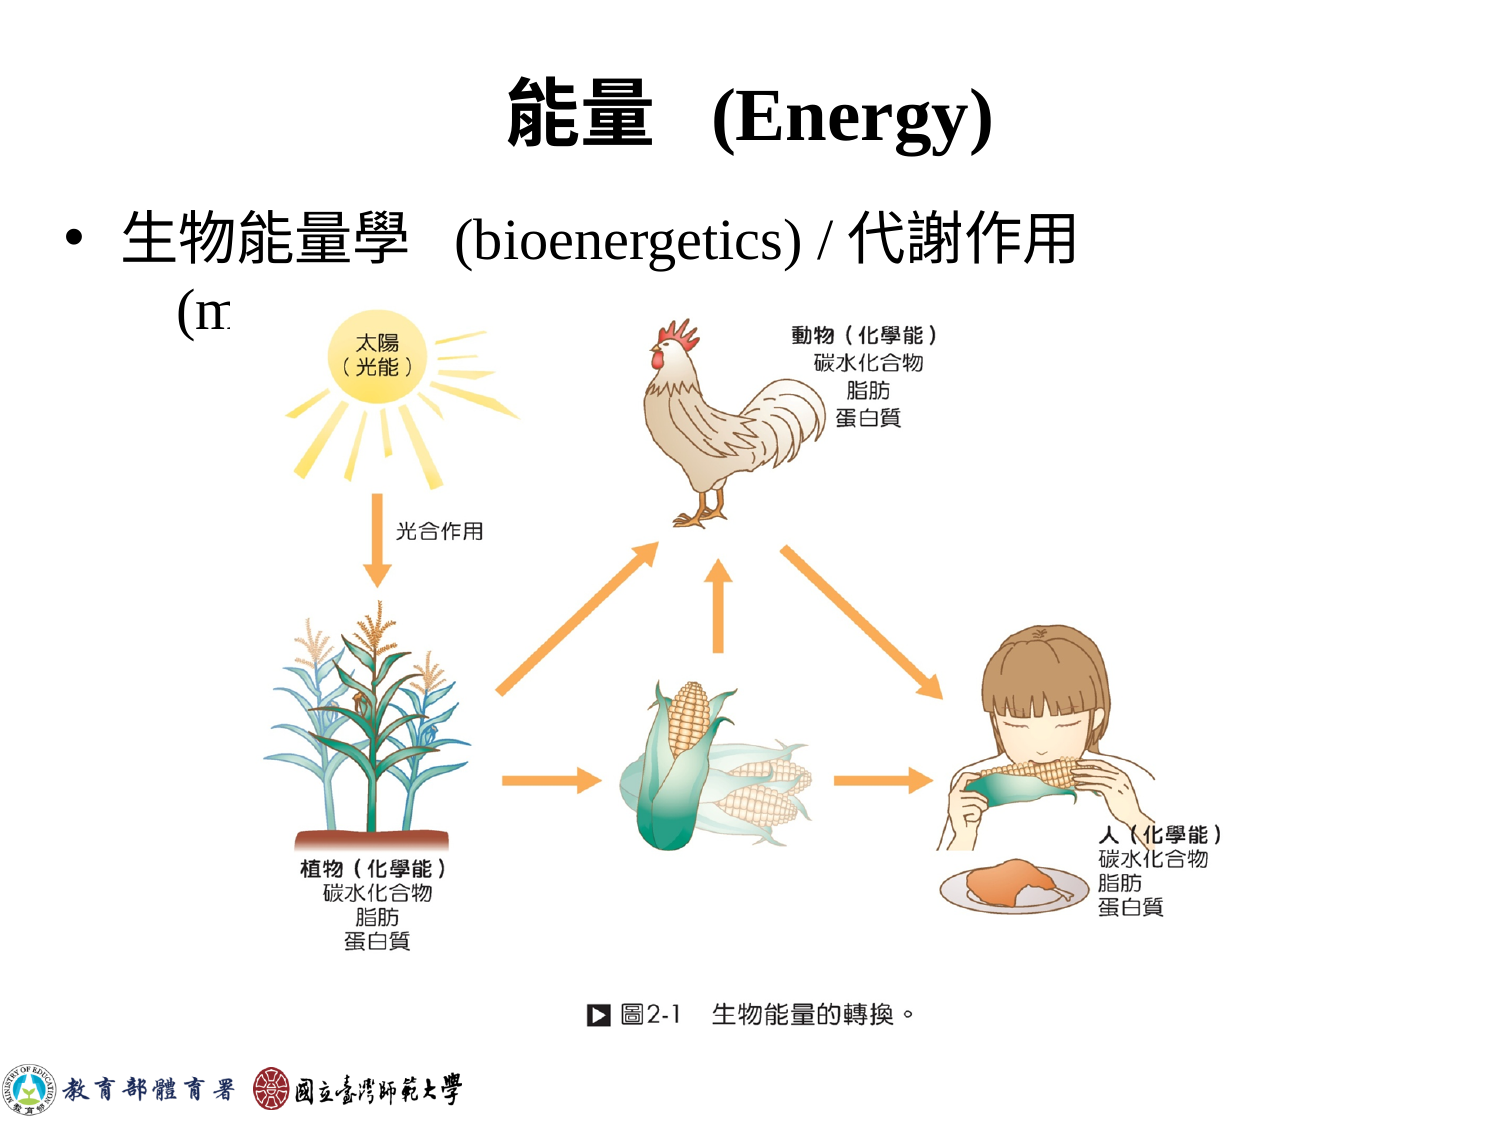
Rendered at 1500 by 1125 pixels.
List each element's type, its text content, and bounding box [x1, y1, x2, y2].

list 生物能量學 (bioenergetics) /代謝作用 (metabolism) [48, 194, 1406, 937]
title 能量 (Energy) [75, 16, 1426, 204]
picture [230, 283, 1277, 1043]
